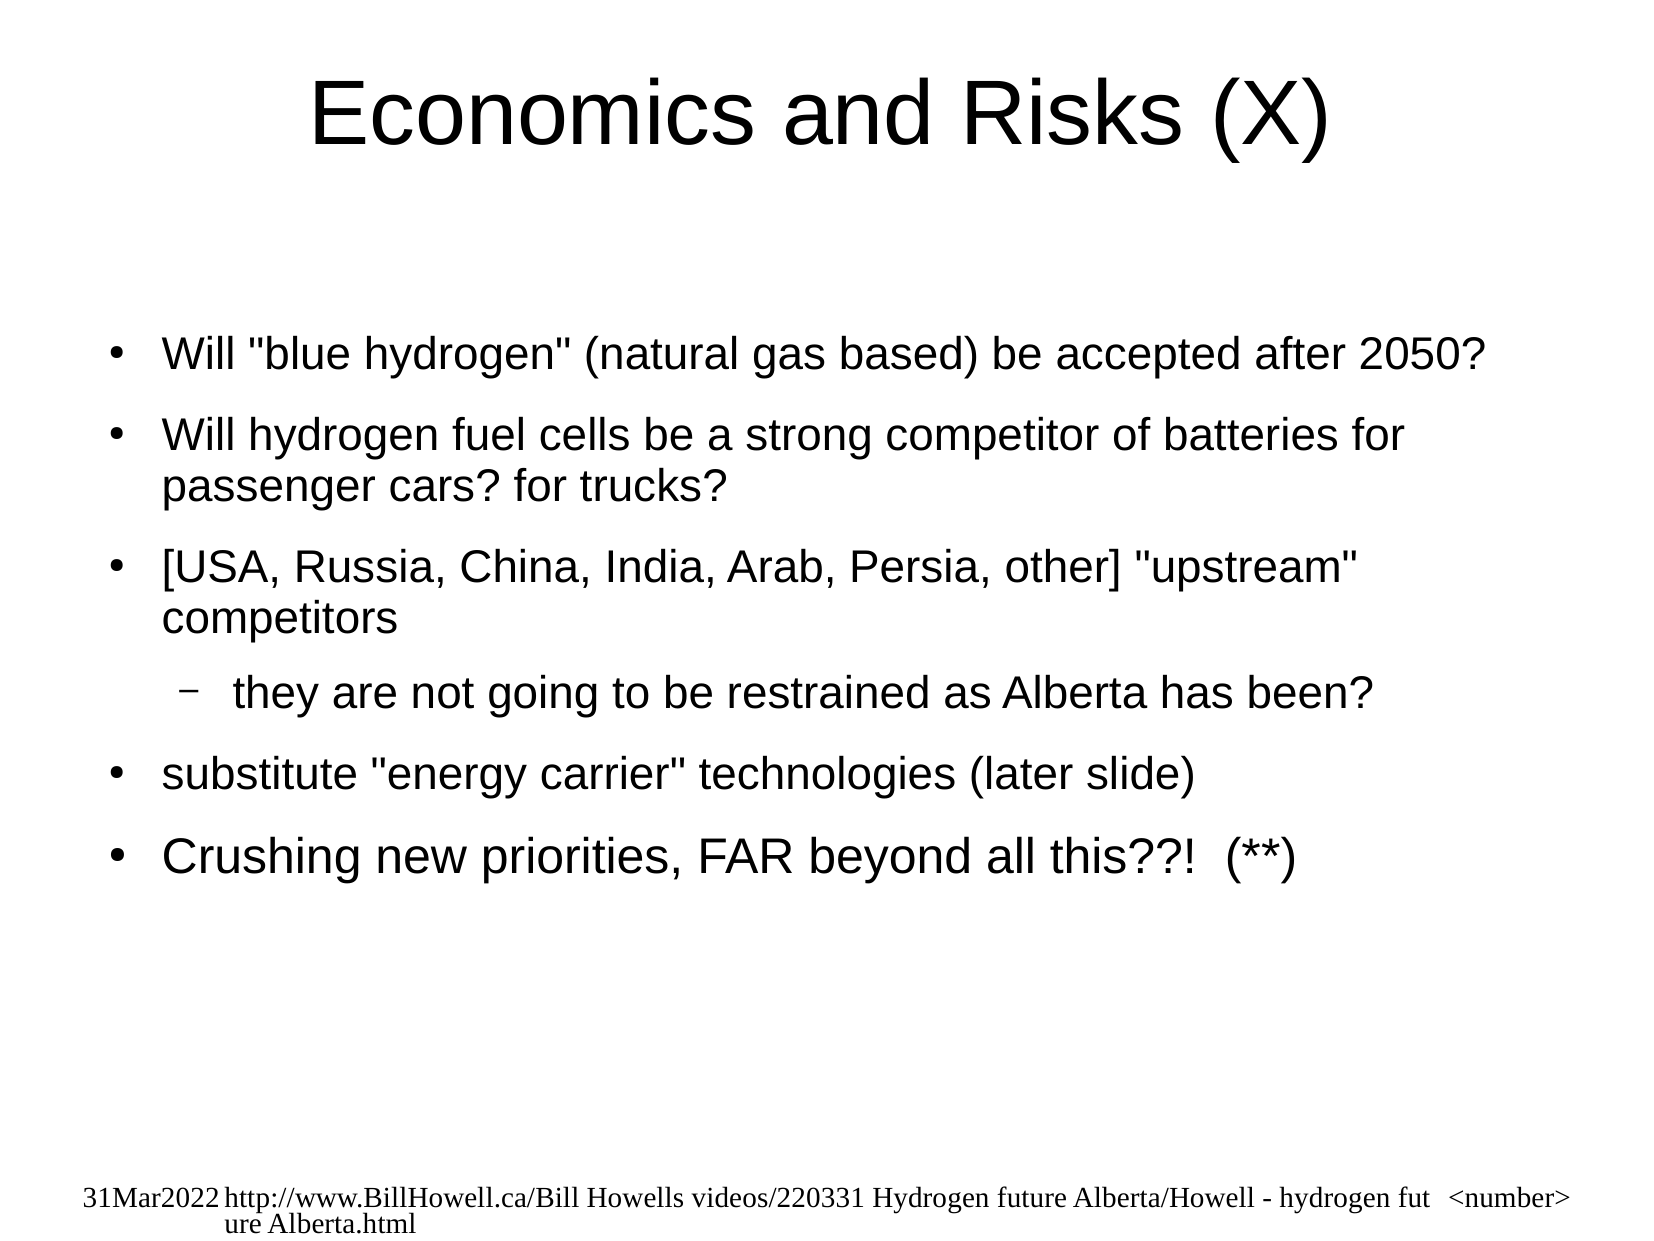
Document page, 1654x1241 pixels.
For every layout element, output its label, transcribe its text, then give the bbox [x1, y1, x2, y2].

title Economics and Risks (X) [82, 49, 1560, 178]
list Will "blue hydrogen" (natural gas based) be accepted after 2050? Will hydrogen fuel cells be a strong competitor of batteries for passenger cars? for trucks? [USA, Russia, China, India, Arab, Persia, other] "upstream" competitors they are not going to be restrained as Alberta has been? substitute "energy carrier" technologies (later slide) Crushing new priorities, FAR beyond all this??! (**) [90, 327, 1579, 895]
